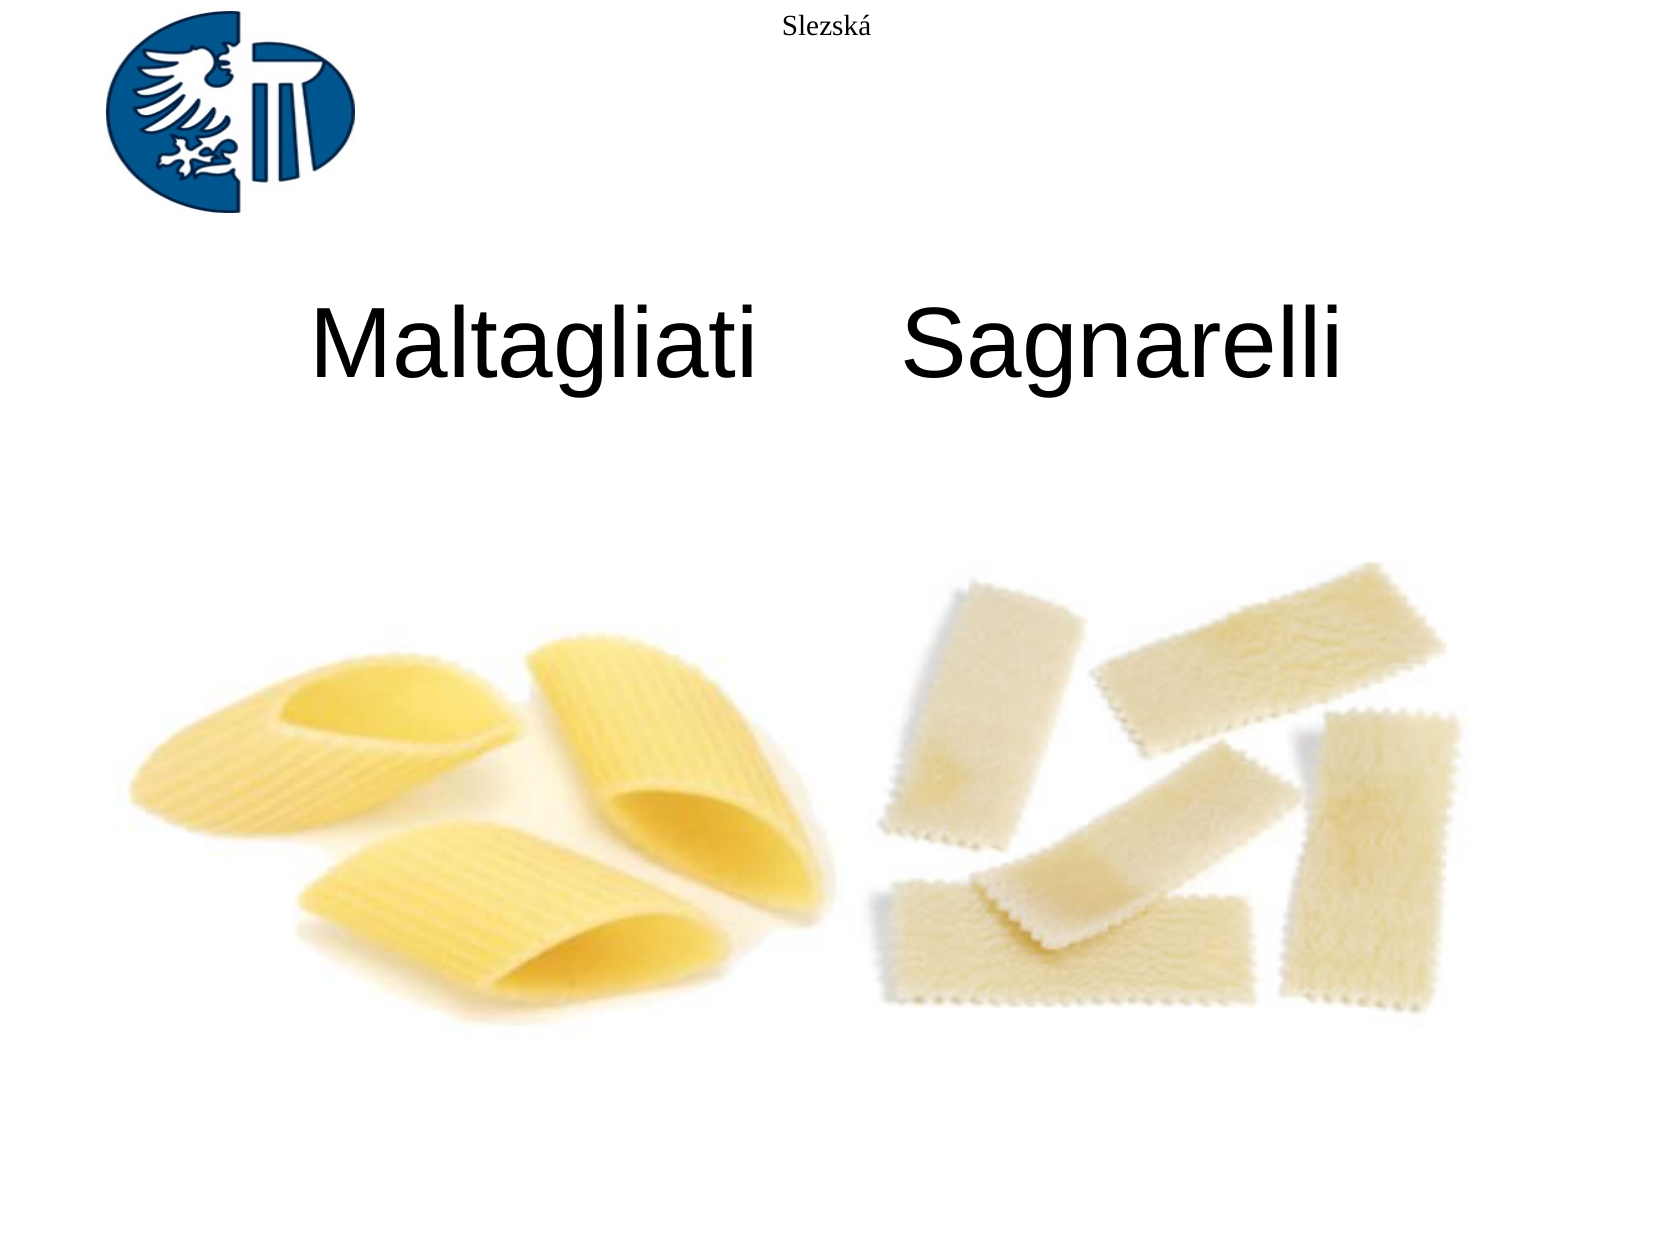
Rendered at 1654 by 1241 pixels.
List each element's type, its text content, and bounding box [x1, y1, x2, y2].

picture [87, 543, 1477, 1052]
title Maltagliati Sagnarelli [82, 177, 1571, 508]
picture [106, 11, 355, 177]
